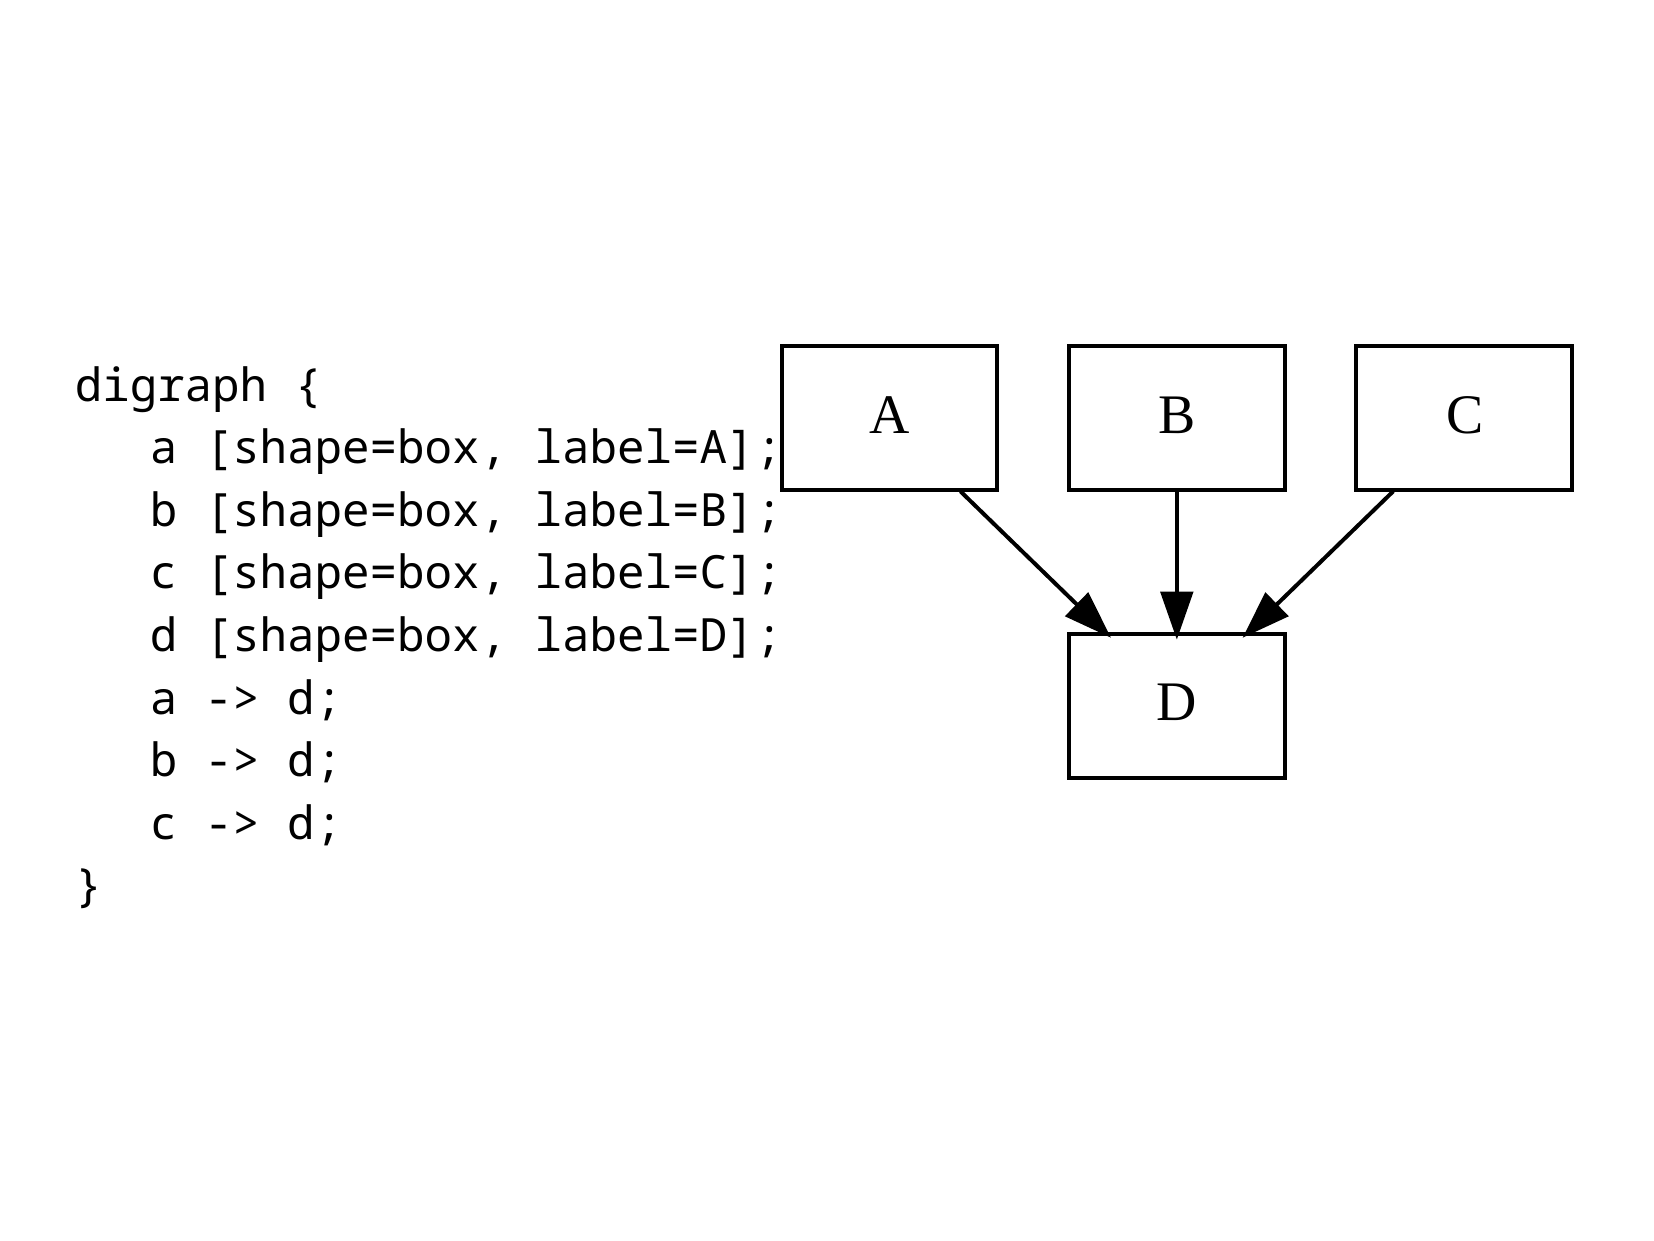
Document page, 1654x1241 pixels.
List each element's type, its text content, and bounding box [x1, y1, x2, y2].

text_box digraph { a [shape=box, label=A]; b [shape=box, label=B]; c [shape=box, label=C]; d [shape=box, label=D]; a -> d; b -> d; c -> d; } [60, 345, 694, 772]
picture [764, 328, 1590, 796]
